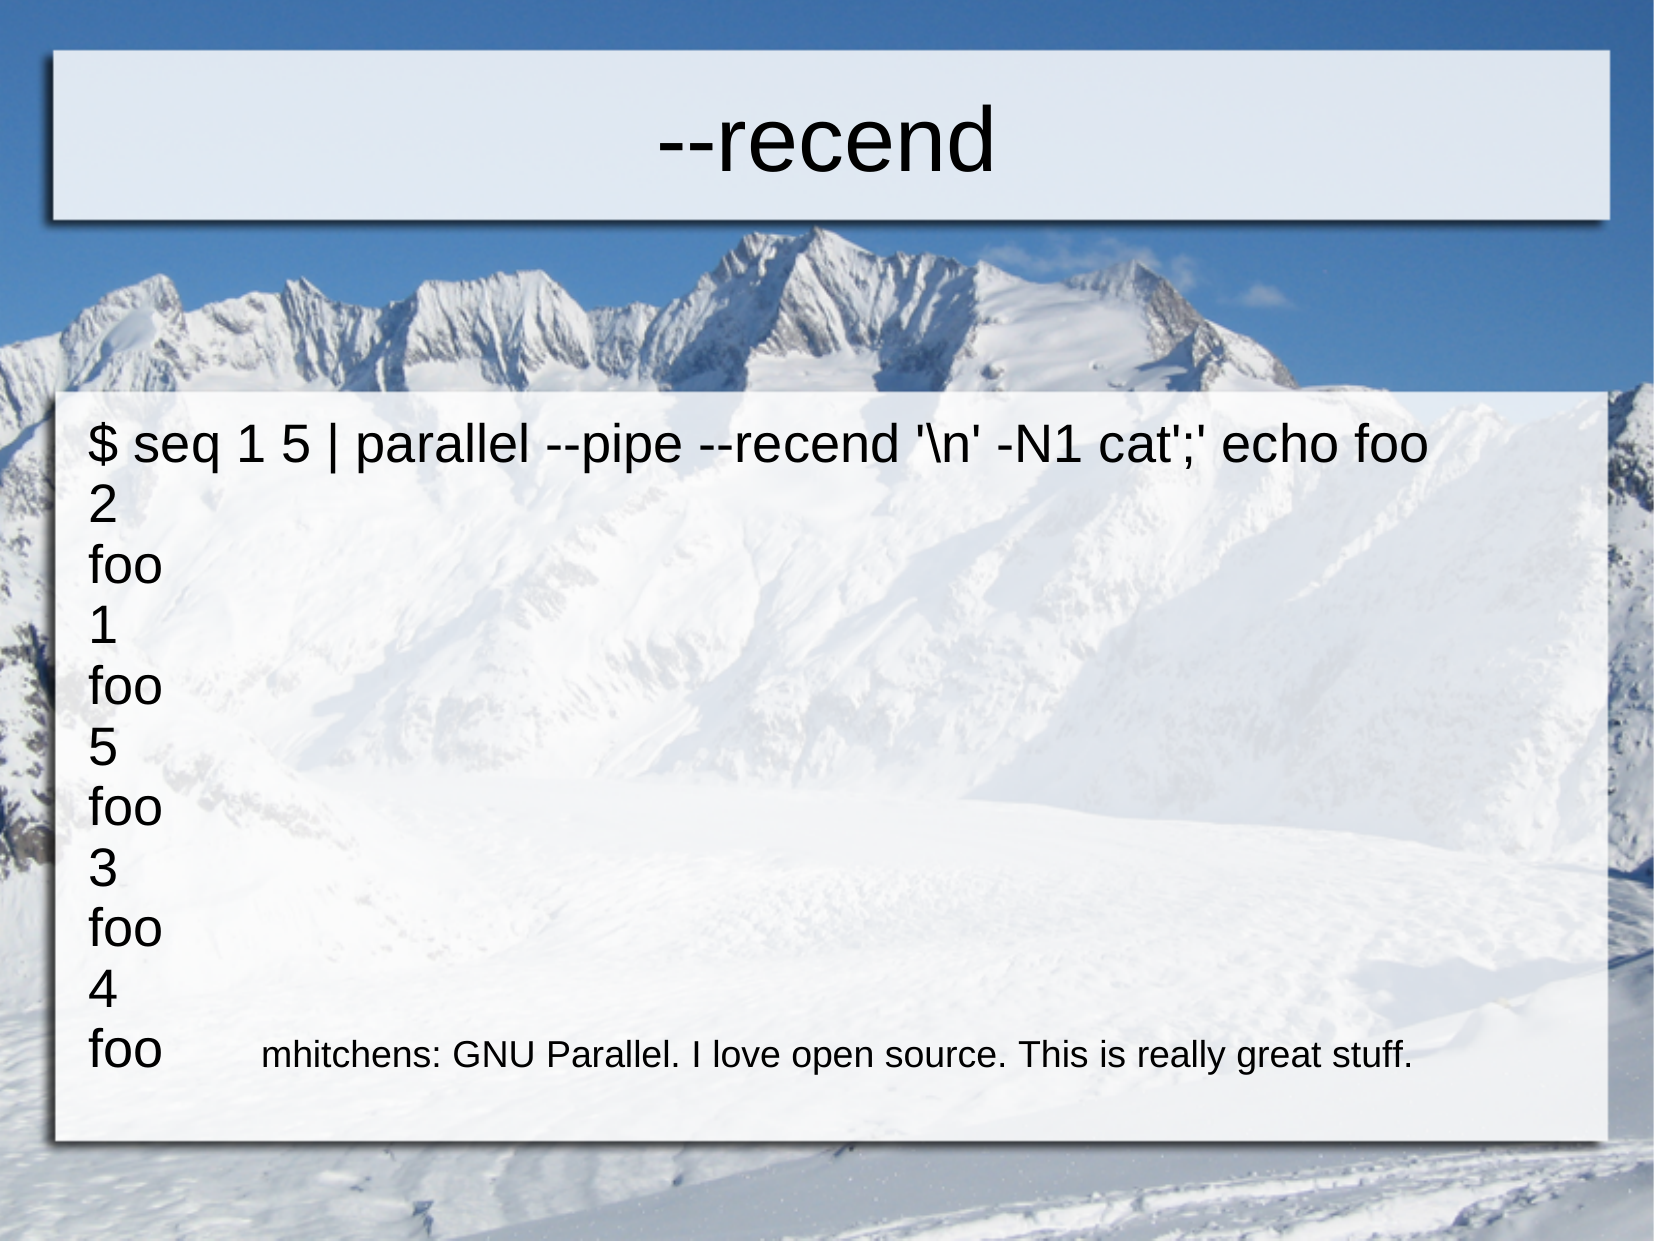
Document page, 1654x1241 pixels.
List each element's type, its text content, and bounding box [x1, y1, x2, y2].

title --recend [59, 68, 1595, 212]
list $ seq 1 5 | parallel --pipe --recend '\n' -N1 cat';' echo foo 2 foo 1 foo 5 foo 3 foo 4 foo [88, 413, 1571, 1218]
picture [0, 0, 1654, 1241]
text_box mhitchens: GNU Parallel. I love open source. This is really great stuff. [246, 1026, 1430, 1126]
